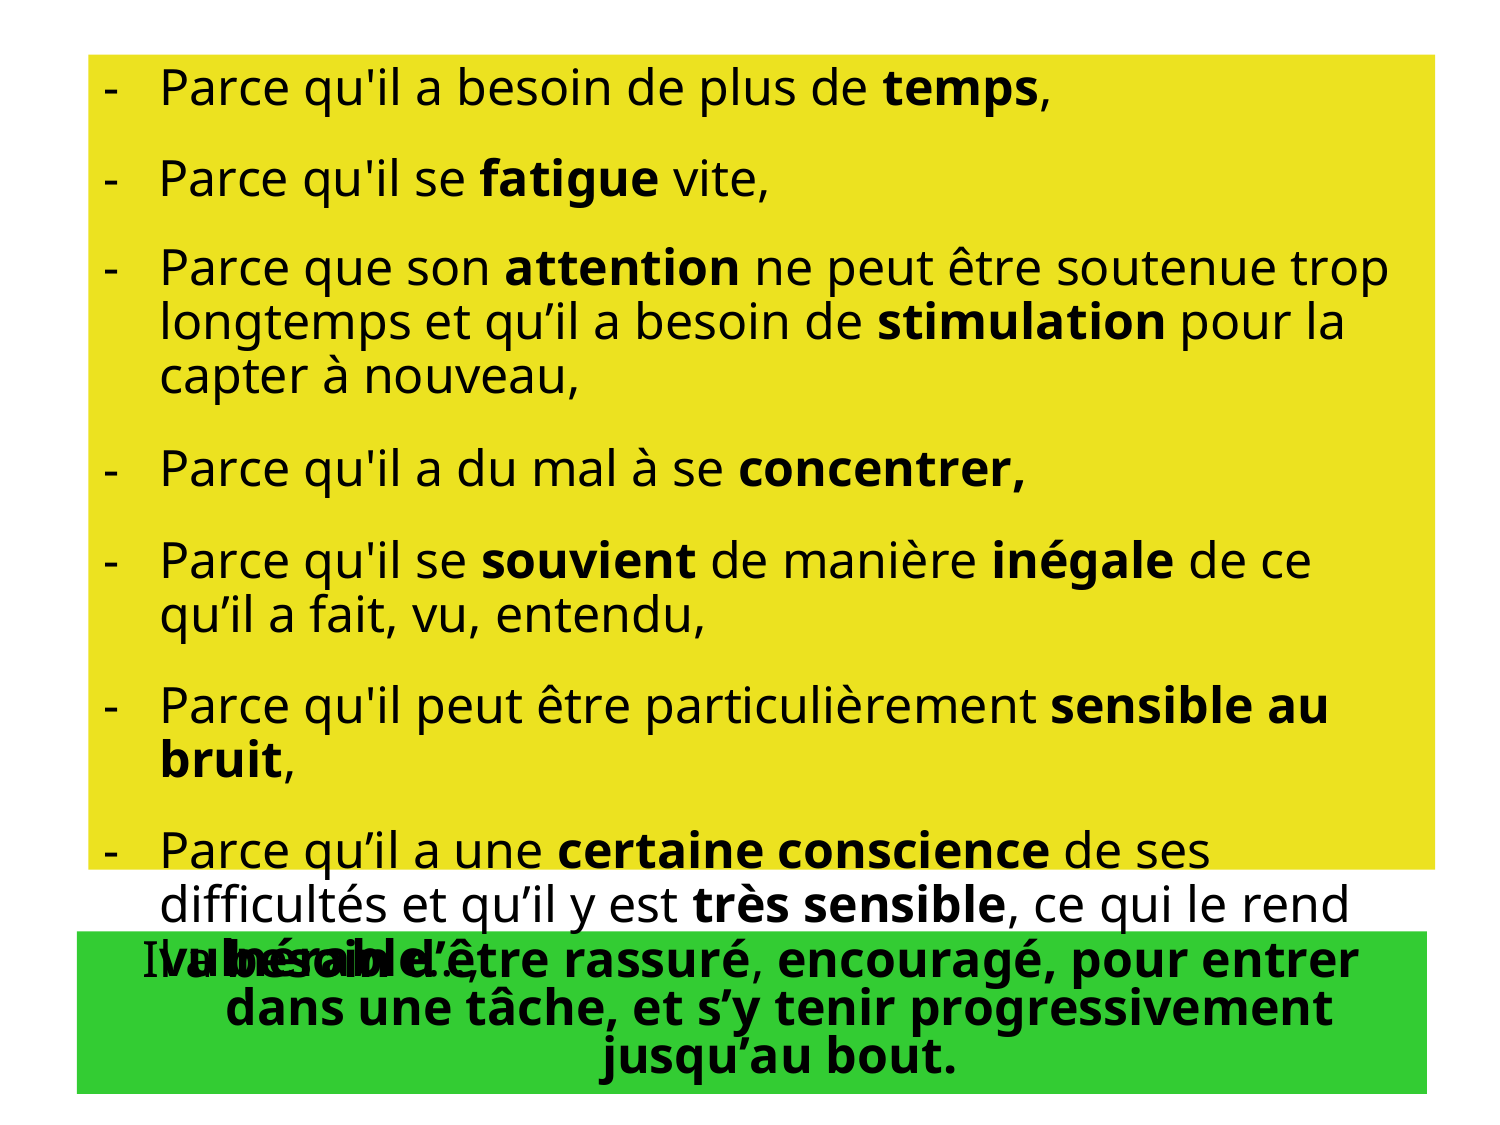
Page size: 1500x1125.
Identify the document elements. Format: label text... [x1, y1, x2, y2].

list Il a besoin d’être rassuré, encouragé, pour entrer dans une tâche, et s’y tenir progressivement jusqu’au bout. [76, 931, 1427, 1094]
text_box Parce qu'il a besoin de plus de temps, - Parce qu'il se fatigue vite, Parce que son attention ne peut être soutenue trop longtemps et qu’il a besoin de stimulation pour la capter à nouveau, Parce qu'il a du mal à se concentrer, Parce qu'il se souvient de manière inégale de ce qu’il a fait, vu, entendu, Parce qu'il peut être particulièrement sensible au bruit, Parce qu’il a une certaine conscience de ses difficultés et qu’il y est très sensible, ce qui le rend vulnérable…, [88, 54, 1436, 870]
